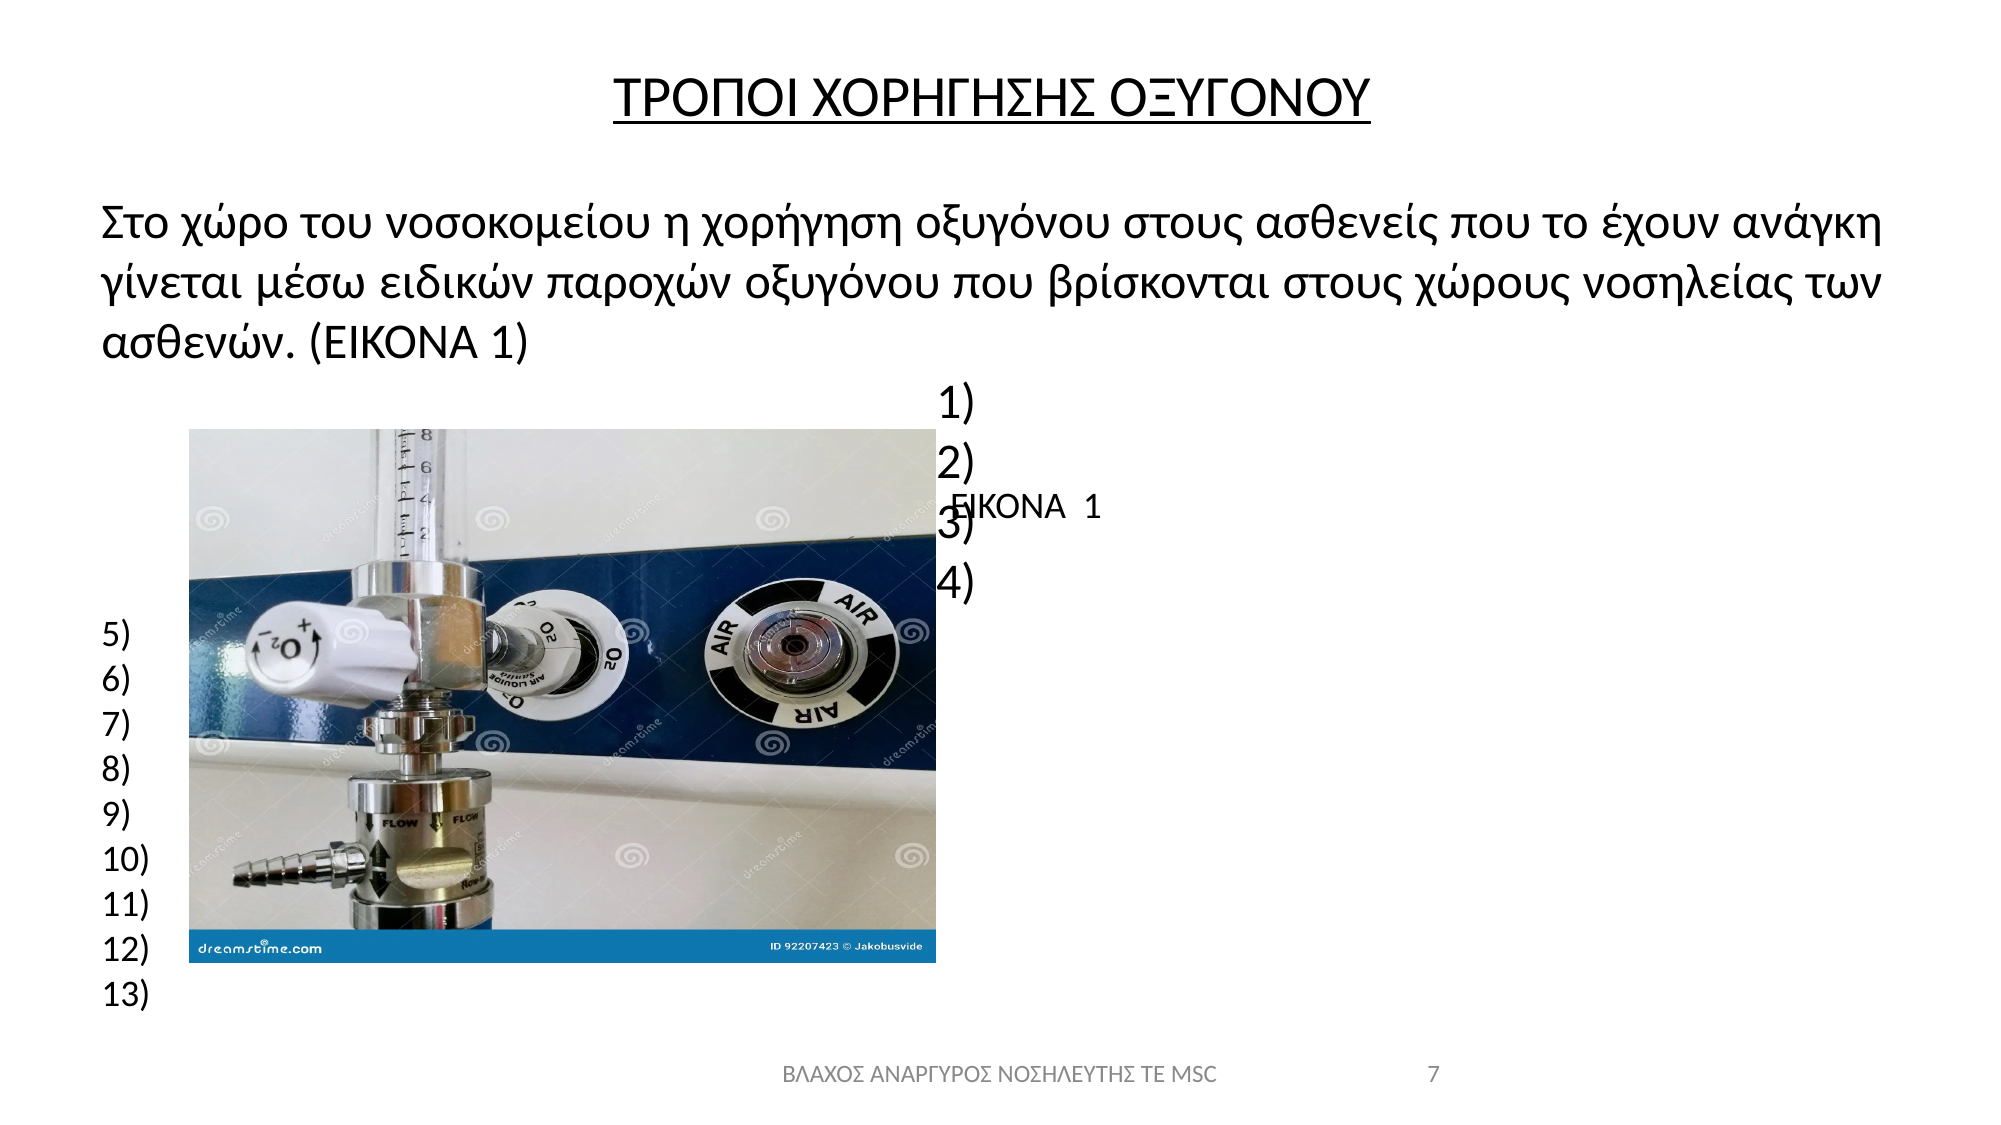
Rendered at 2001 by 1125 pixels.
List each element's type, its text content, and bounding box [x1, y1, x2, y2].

text_box [1412, 1042, 1863, 1103]
text_box ΒΛΑΧΟΣ ΑΝΑΡΓΥΡΟΣ ΝΟΣΗΛΕΥΤΗΣ ΤΕ MSC [662, 1042, 1338, 1103]
text_box ΤΡΟΠΟΙ ΧΟΡΗΓΗΣΗΣ ΟΞΥΓΟΝΟΥ Στο χώρο του νοσοκομείου η χορήγηση οξυγόνου στους ασθενείς που το έχουν ανάγκη γίνεται μέσω ειδικών παροχών οξυγόνου που βρίσκονται στους χώρους νοσηλείας των ασθενών. (ΕΙΚΟΝΑ 1) [86, 51, 1944, 1122]
text_box ΕΙΚΟΝΑ 1 [935, 473, 1124, 534]
picture [189, 429, 936, 963]
